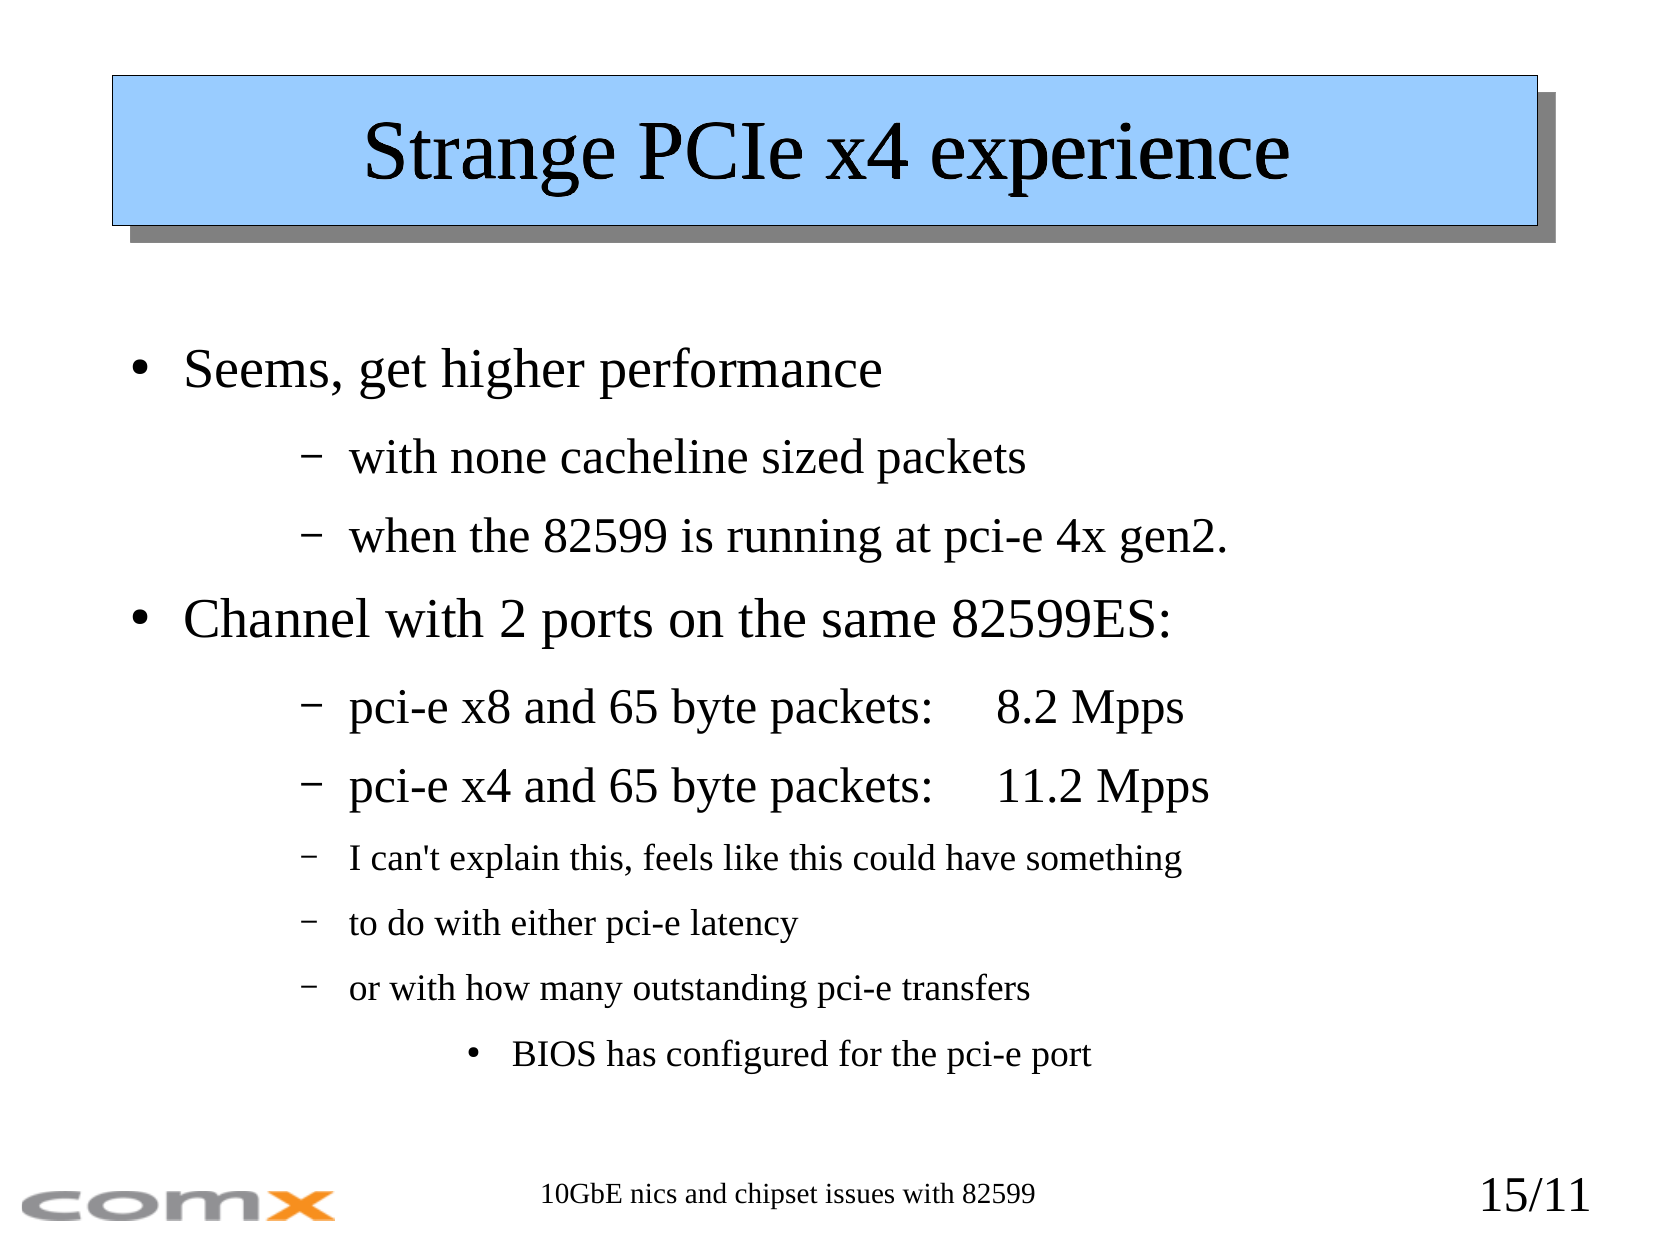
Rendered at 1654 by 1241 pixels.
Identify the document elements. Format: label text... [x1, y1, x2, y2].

picture [21, 1191, 335, 1221]
title Strange PCIe x4 experience [116, 90, 1538, 211]
list Seems, get higher performance with none cacheline sized packets when the 82599 is running at pci-e 4x gen2. Channel with 2 ports on the same 82599ES: pci-e x8 and 65 byte packets: 8.2 Mpps pci-e x4 and 65 byte packets: 11.2 Mpps I can't explain this, feels like this could have something to do with either pci-e latency or with how many outstanding pci-e transfers BIOS has configured for the pci-e port [112, 337, 1538, 1208]
